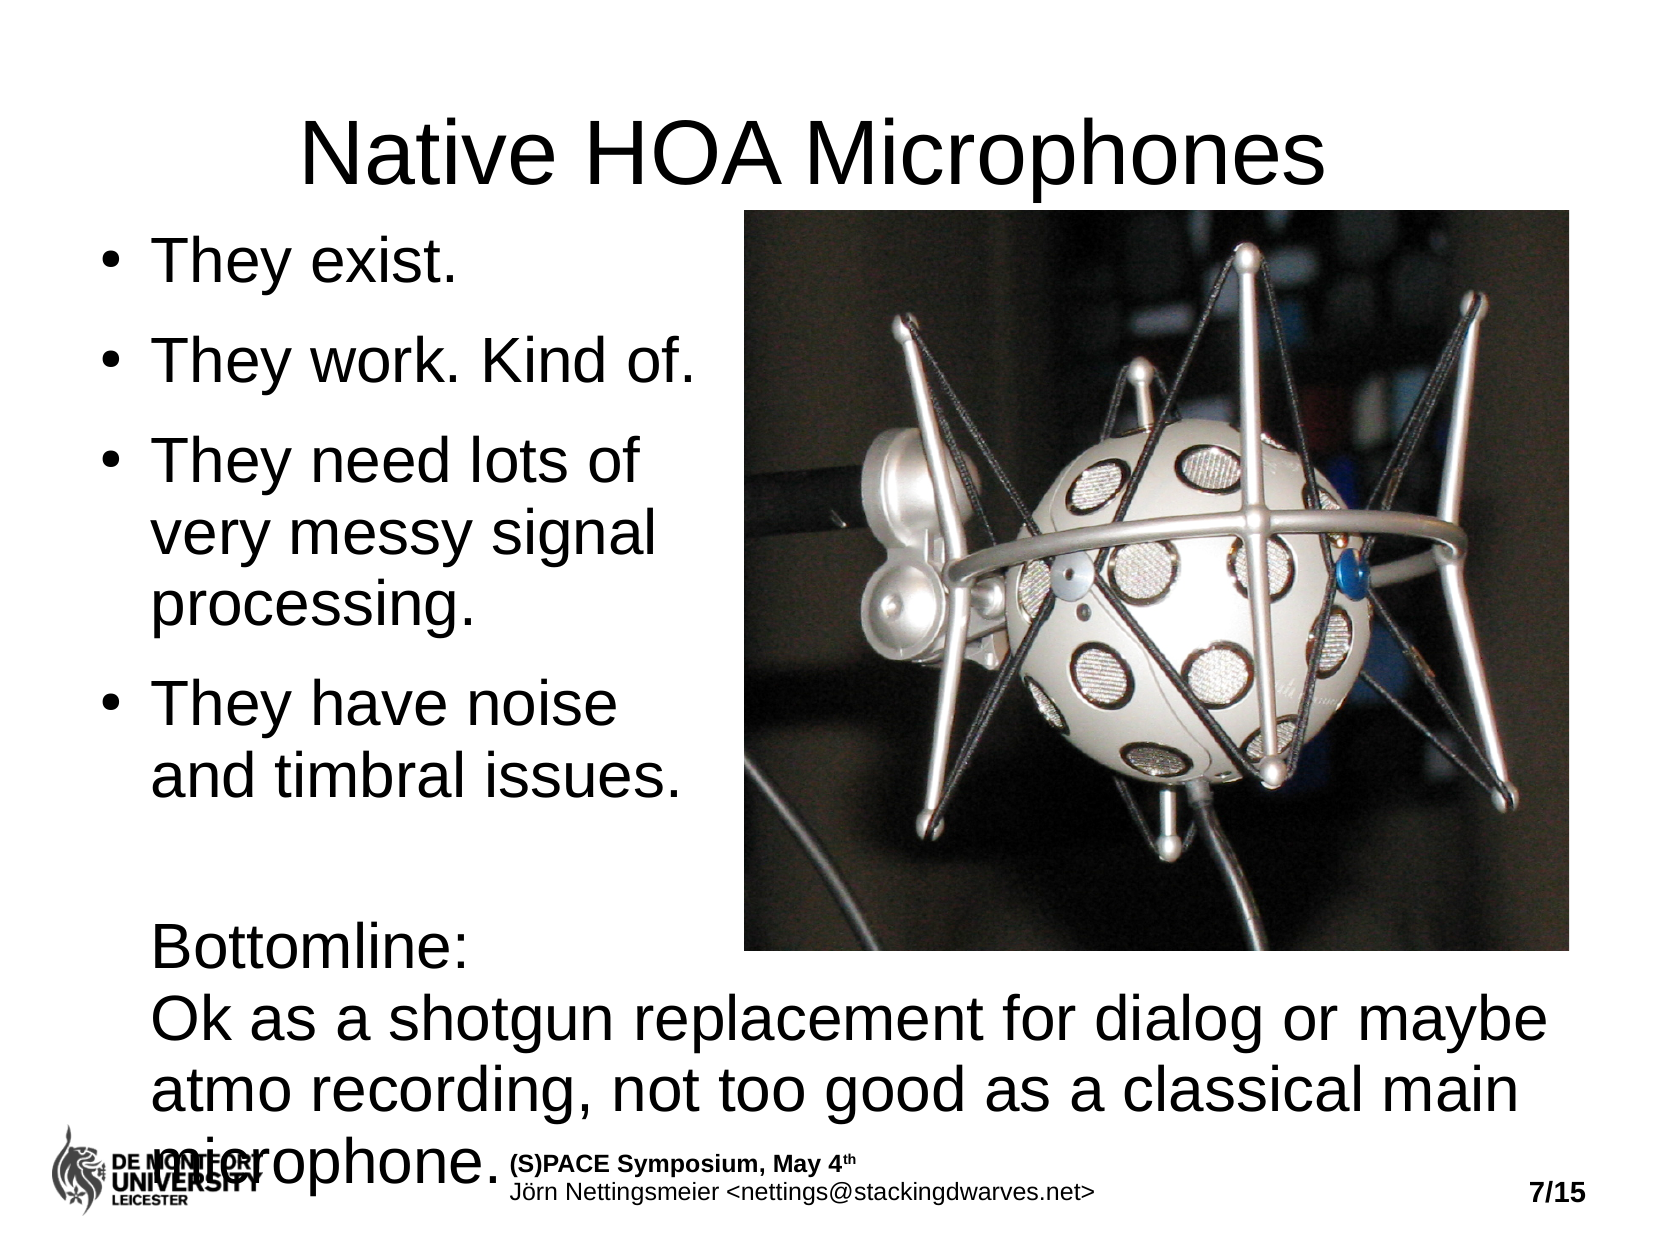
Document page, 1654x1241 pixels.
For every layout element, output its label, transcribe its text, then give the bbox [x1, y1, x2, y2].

list They exist. They work. Kind of. They need lots of very messy signal processing. They have noise and timbral issues. Bottomline: Ok as a shotgun replacement for dialog or maybe atmo recording, not too good as a classical main microphone. [82, 225, 1571, 1201]
picture [744, 210, 1570, 951]
title Native HOA Microphones [82, 49, 1571, 225]
